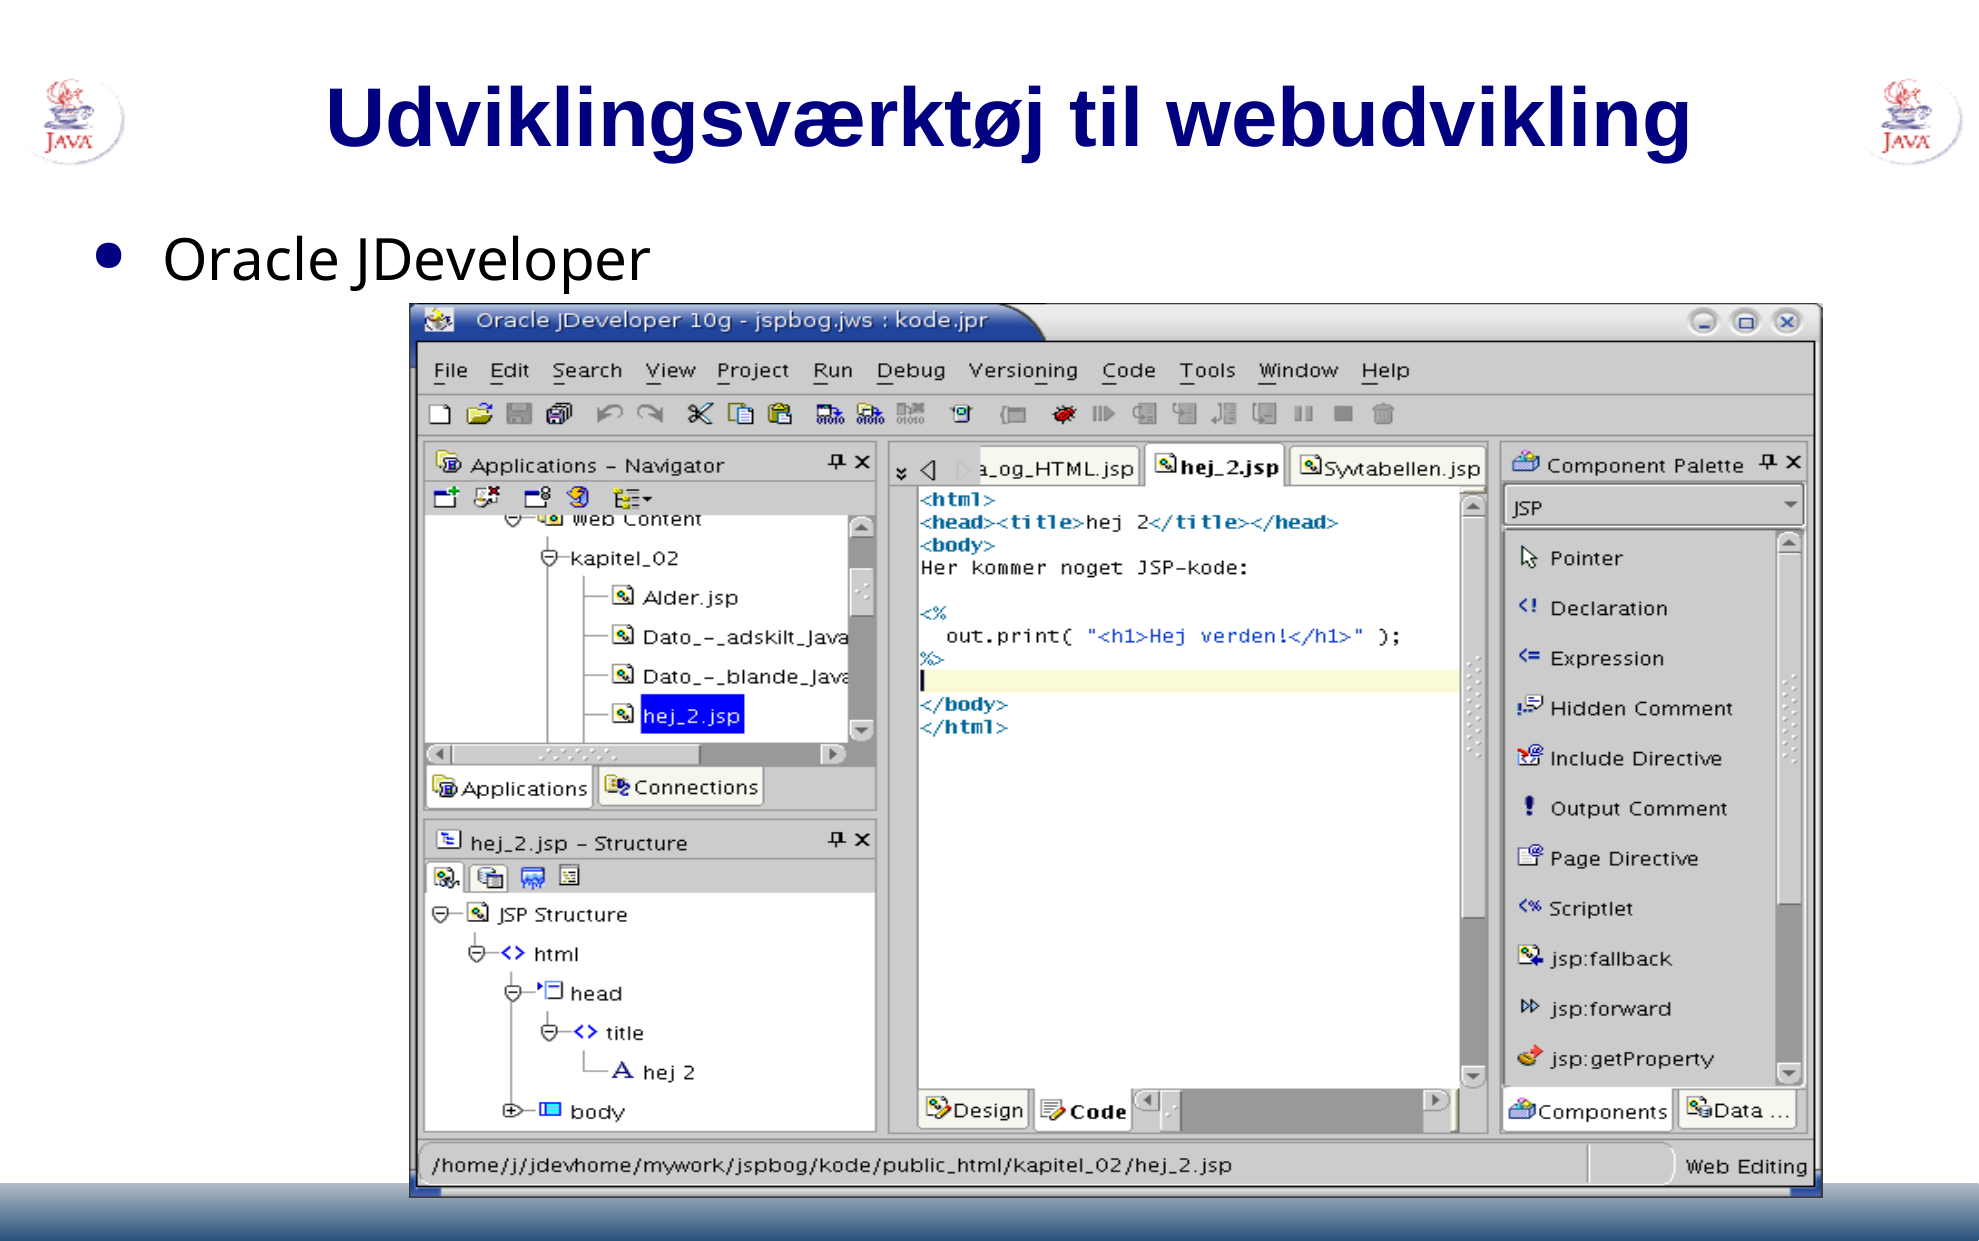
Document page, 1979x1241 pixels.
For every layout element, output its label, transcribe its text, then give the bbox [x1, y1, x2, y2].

picture [409, 303, 1823, 1198]
title Udviklingsværktøj til webudvikling [164, 14, 1856, 218]
picture [12, 71, 130, 169]
list Oracle JDeveloper [79, 218, 1900, 1119]
picture [1856, 71, 1968, 169]
